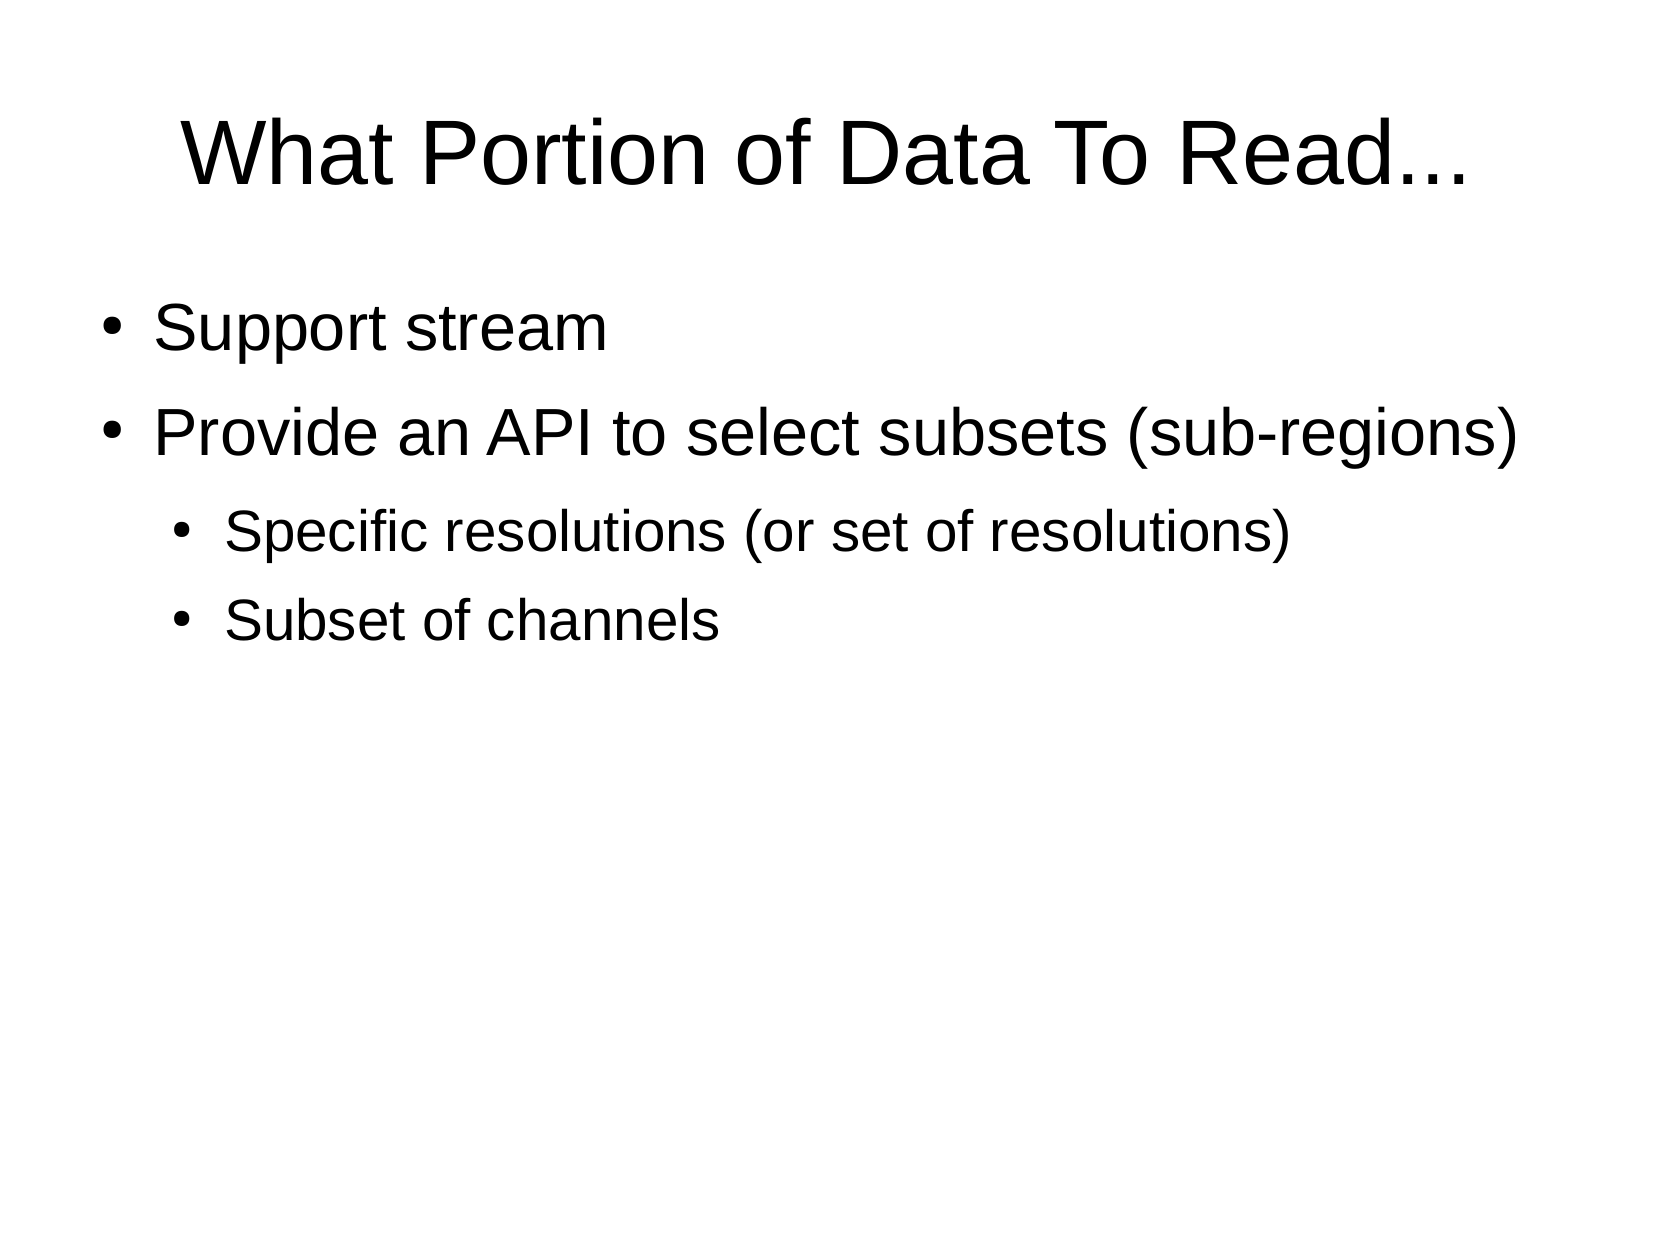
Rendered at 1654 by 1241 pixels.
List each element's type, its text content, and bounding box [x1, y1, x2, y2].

title What Portion of Data To Read... [82, 49, 1571, 257]
list Support stream Provide an API to select subsets (sub-regions) Specific resolutions (or set of resolutions) Subset of channels [82, 290, 1571, 1109]
